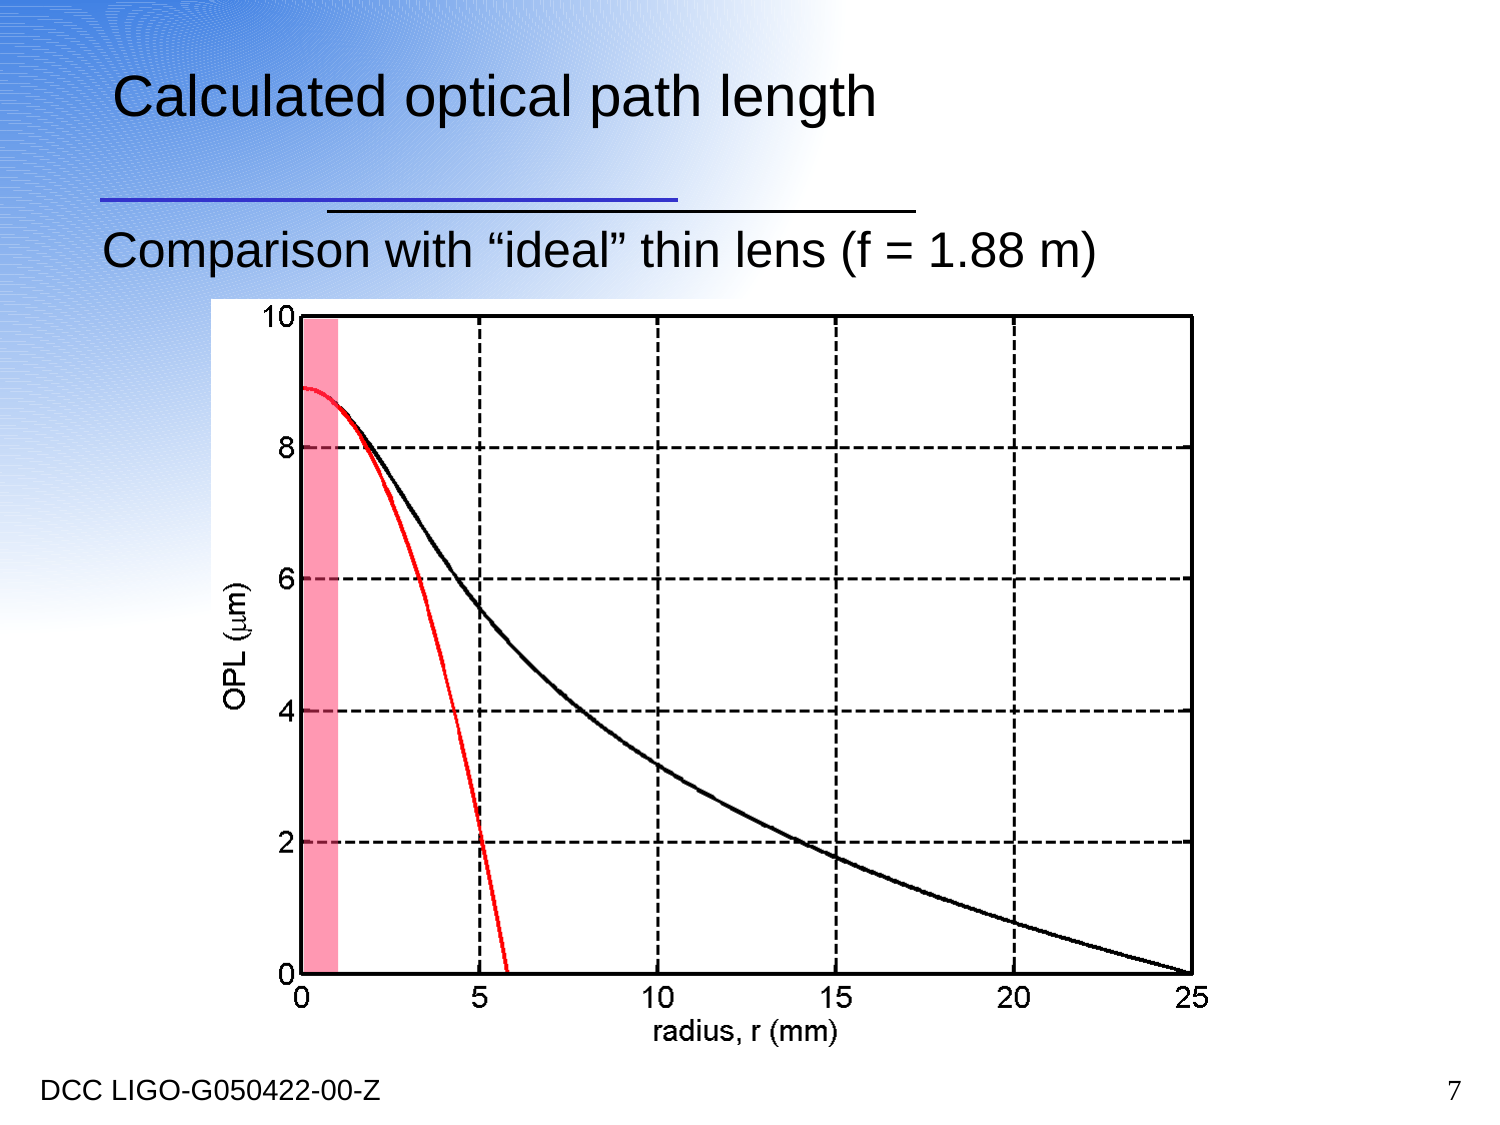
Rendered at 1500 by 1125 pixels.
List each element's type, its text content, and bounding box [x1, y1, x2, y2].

title Calculated optical path length [112, 24, 1388, 163]
text_box [303, 318, 339, 972]
list Comparison with “ideal” thin lens (f = 1.88 m) [101, 218, 1377, 287]
picture [211, 299, 1210, 1050]
